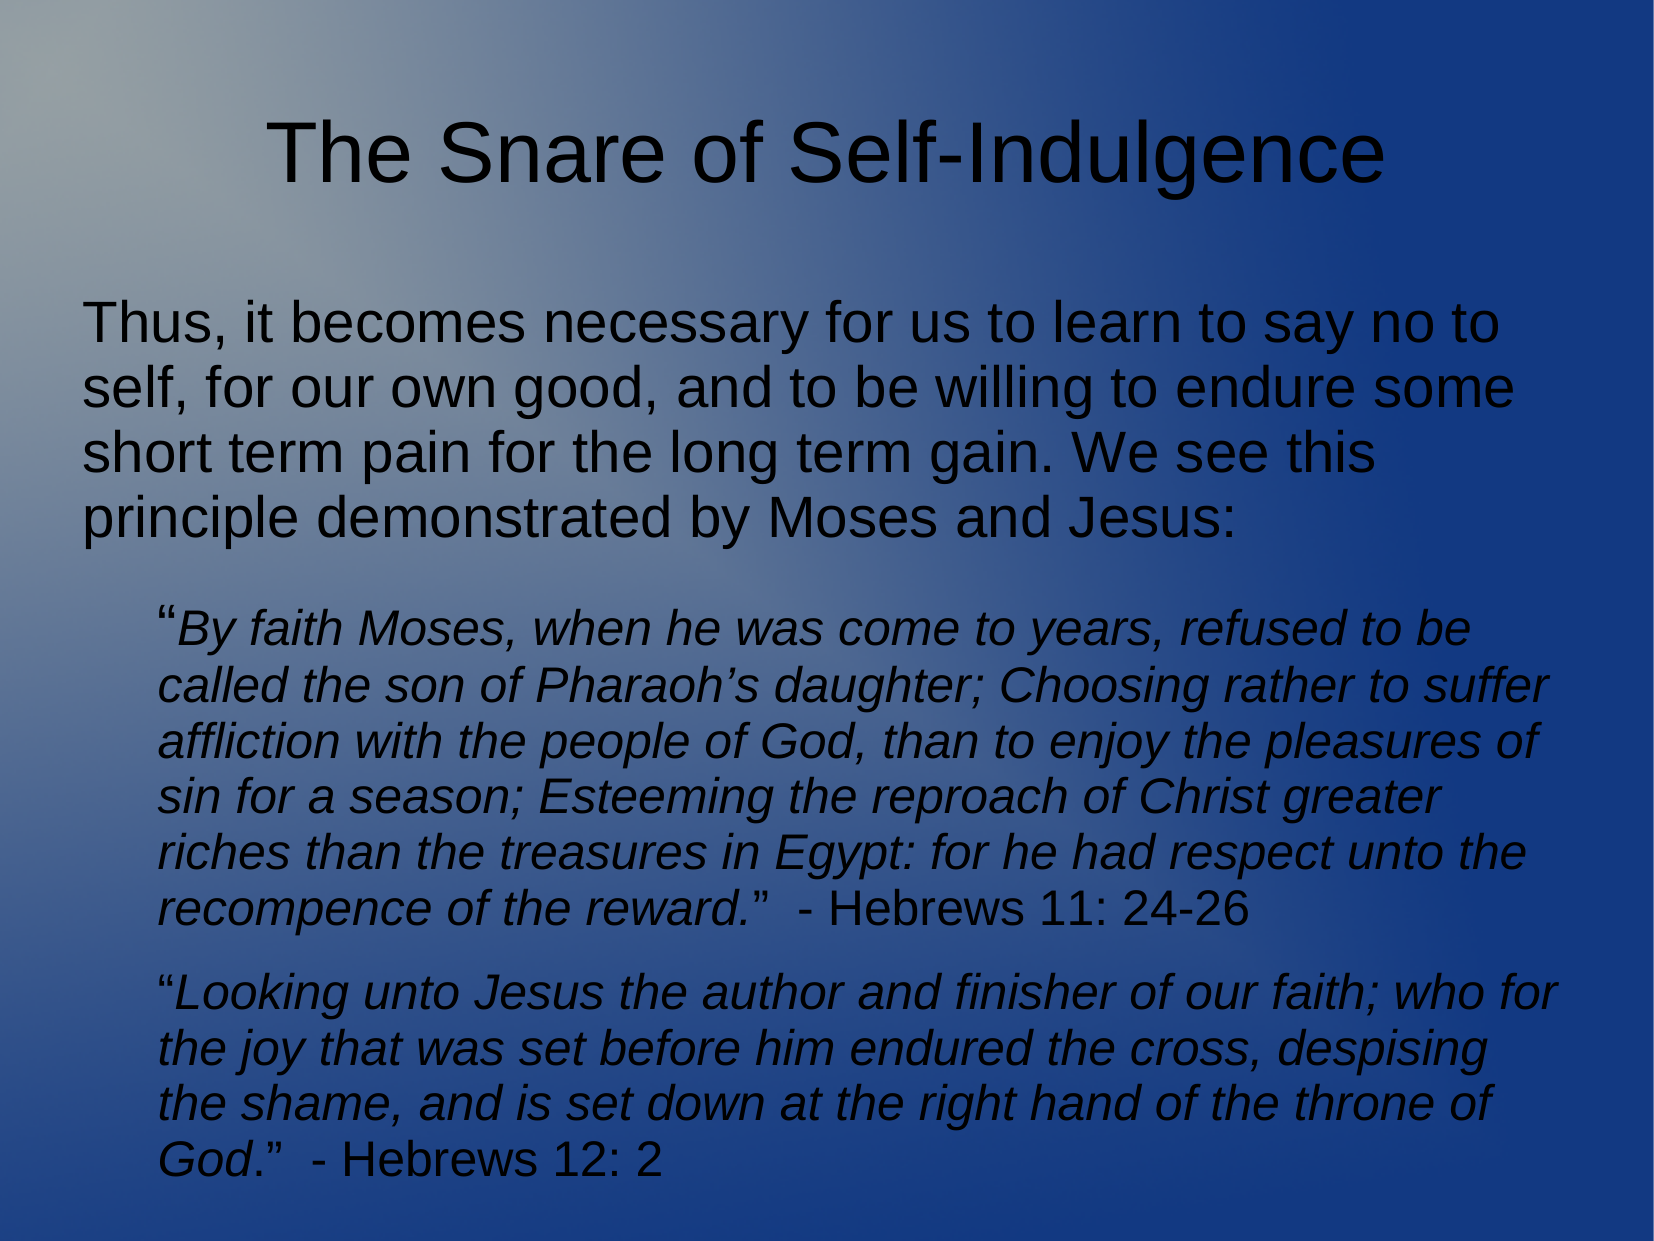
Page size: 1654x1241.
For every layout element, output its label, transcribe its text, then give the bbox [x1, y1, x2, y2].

picture [0, 0, 1654, 1241]
title The Snare of Self-Indulgence [82, 49, 1571, 257]
subtitle Thus, it becomes necessary for us to learn to say no to self, for our own good, and to be willing to endure some short term pain for the long term gain. We see this principle demonstrated by Moses and Jesus: “By faith Moses, when he was come to years, refused to be called the son of Pharaoh’s daughter; Choosing rather to suffer affliction with the people of God, than to enjoy the pleasures of sin for a season; Esteeming the reproach of Christ greater riches than the treasures in Egypt: for he had respect unto the recompence of the reward.” - Hebrews 11: 24-26 “Looking unto Jesus the author and finisher of our faith; who for the joy that was set before him endured the cross, despising the shame, and is set down at the right hand of the throne of God.” - Hebrews 12: 2 [82, 290, 1571, 1186]
